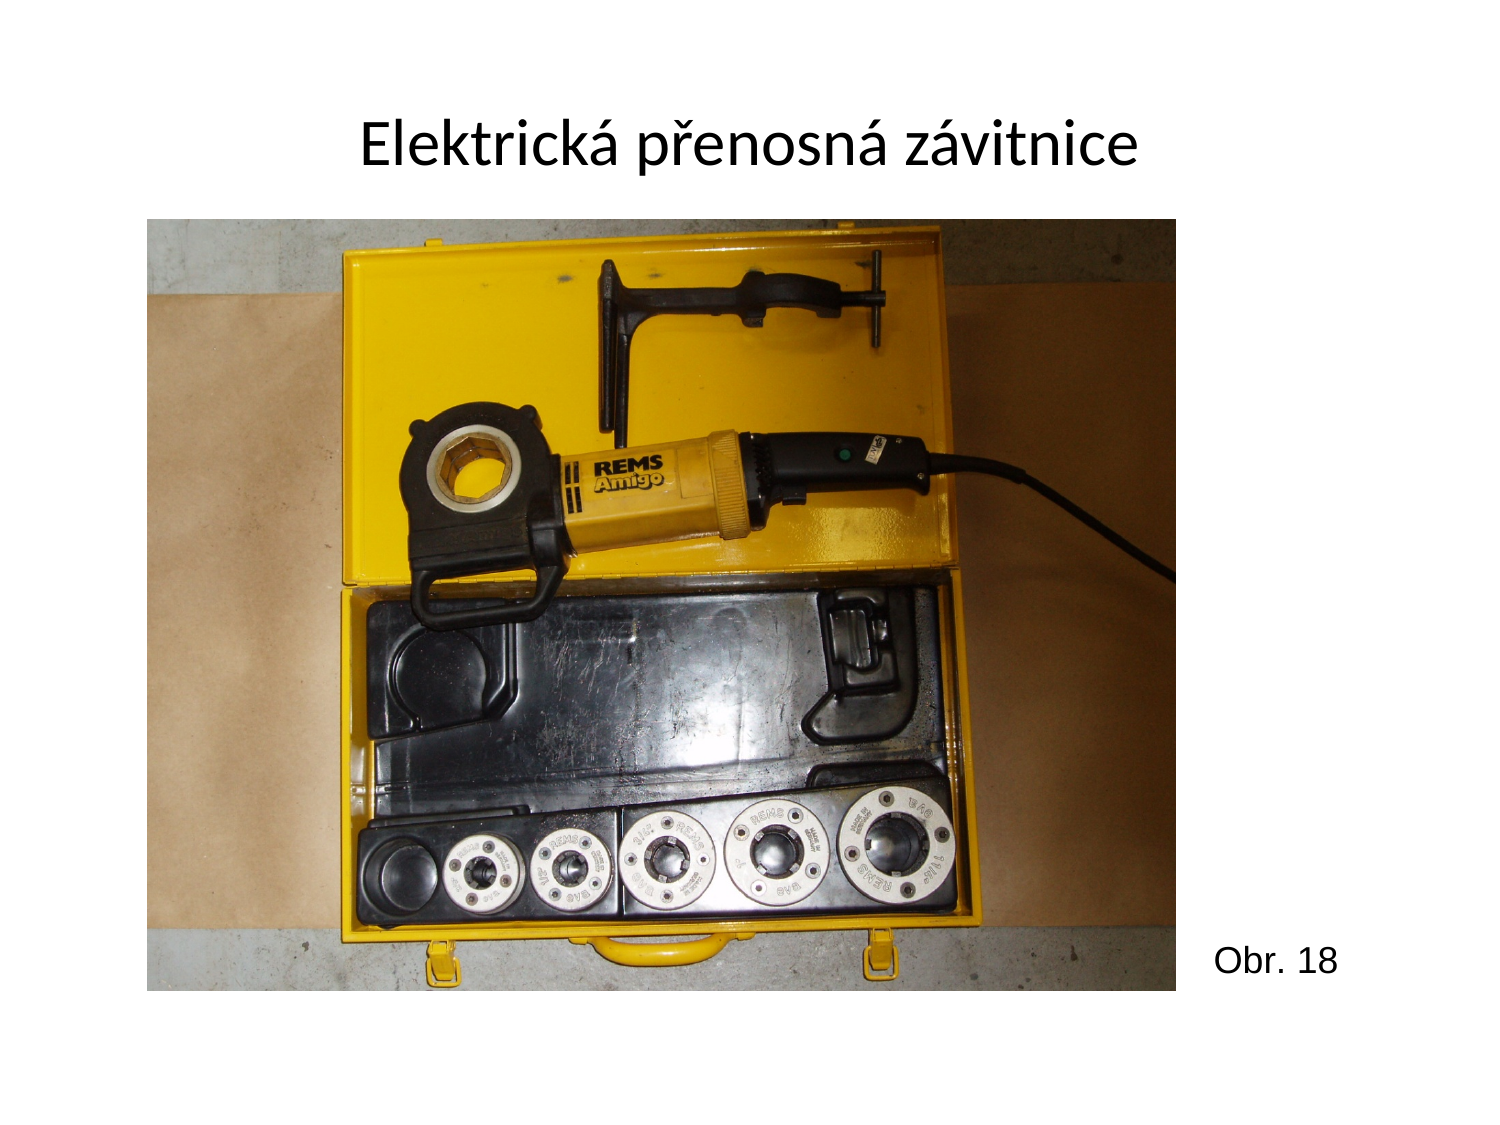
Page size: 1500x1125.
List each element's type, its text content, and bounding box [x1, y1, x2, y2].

title Elektrická přenosná závitnice [75, 45, 1426, 233]
text_box Obr. 18 [1198, 928, 1354, 990]
text_box [147, 220, 1176, 991]
